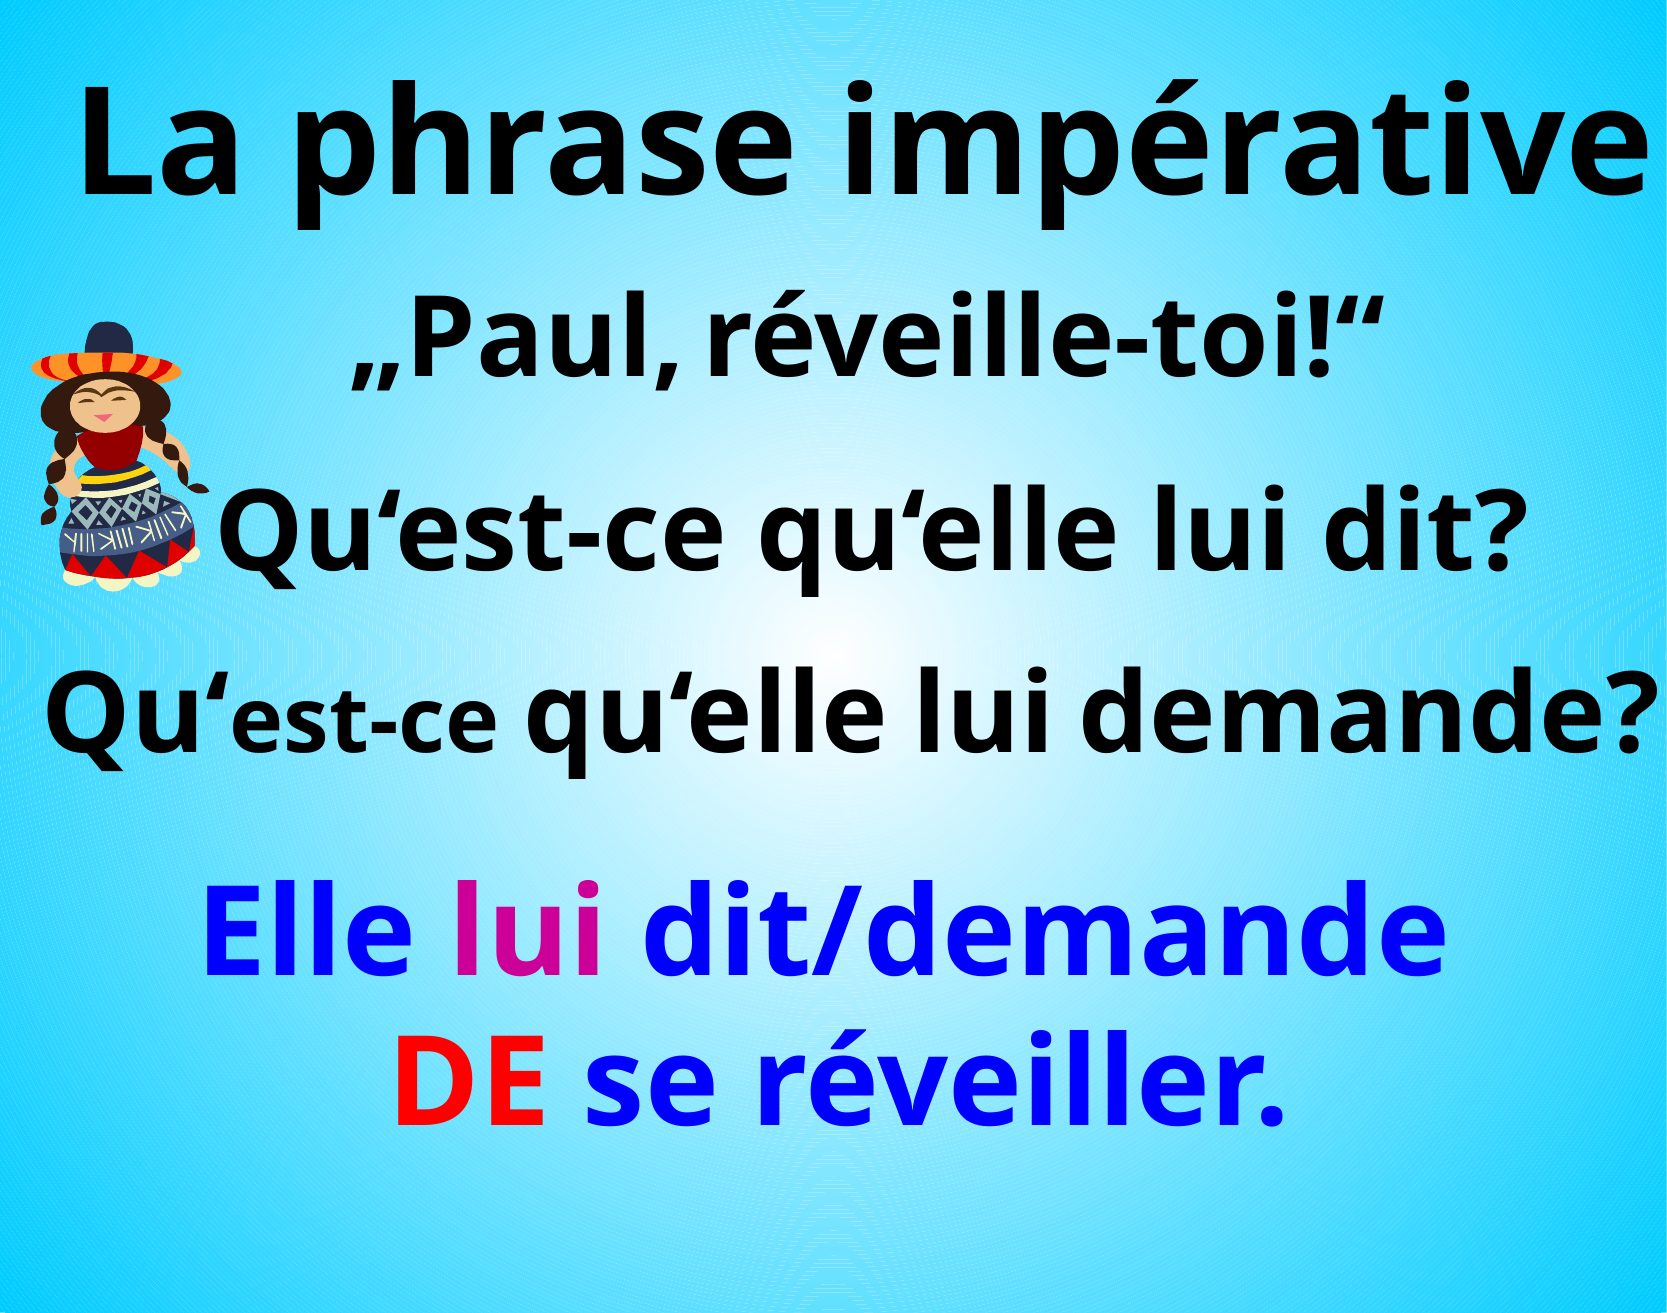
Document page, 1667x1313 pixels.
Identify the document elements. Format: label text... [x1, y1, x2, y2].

text_box Elle lui dit/demande DE se réveiller. [0, 842, 1667, 1158]
text_box Qu‘est-ce qu‘elle lui dit? [199, 450, 1667, 601]
text_box Qu‘est-ce qu‘elle lui demande? [26, 632, 1667, 783]
text_box „Paul, réveille-toi!“ [333, 256, 1667, 407]
text_box La phrase impérative [57, 36, 1667, 232]
picture [29, 320, 211, 593]
